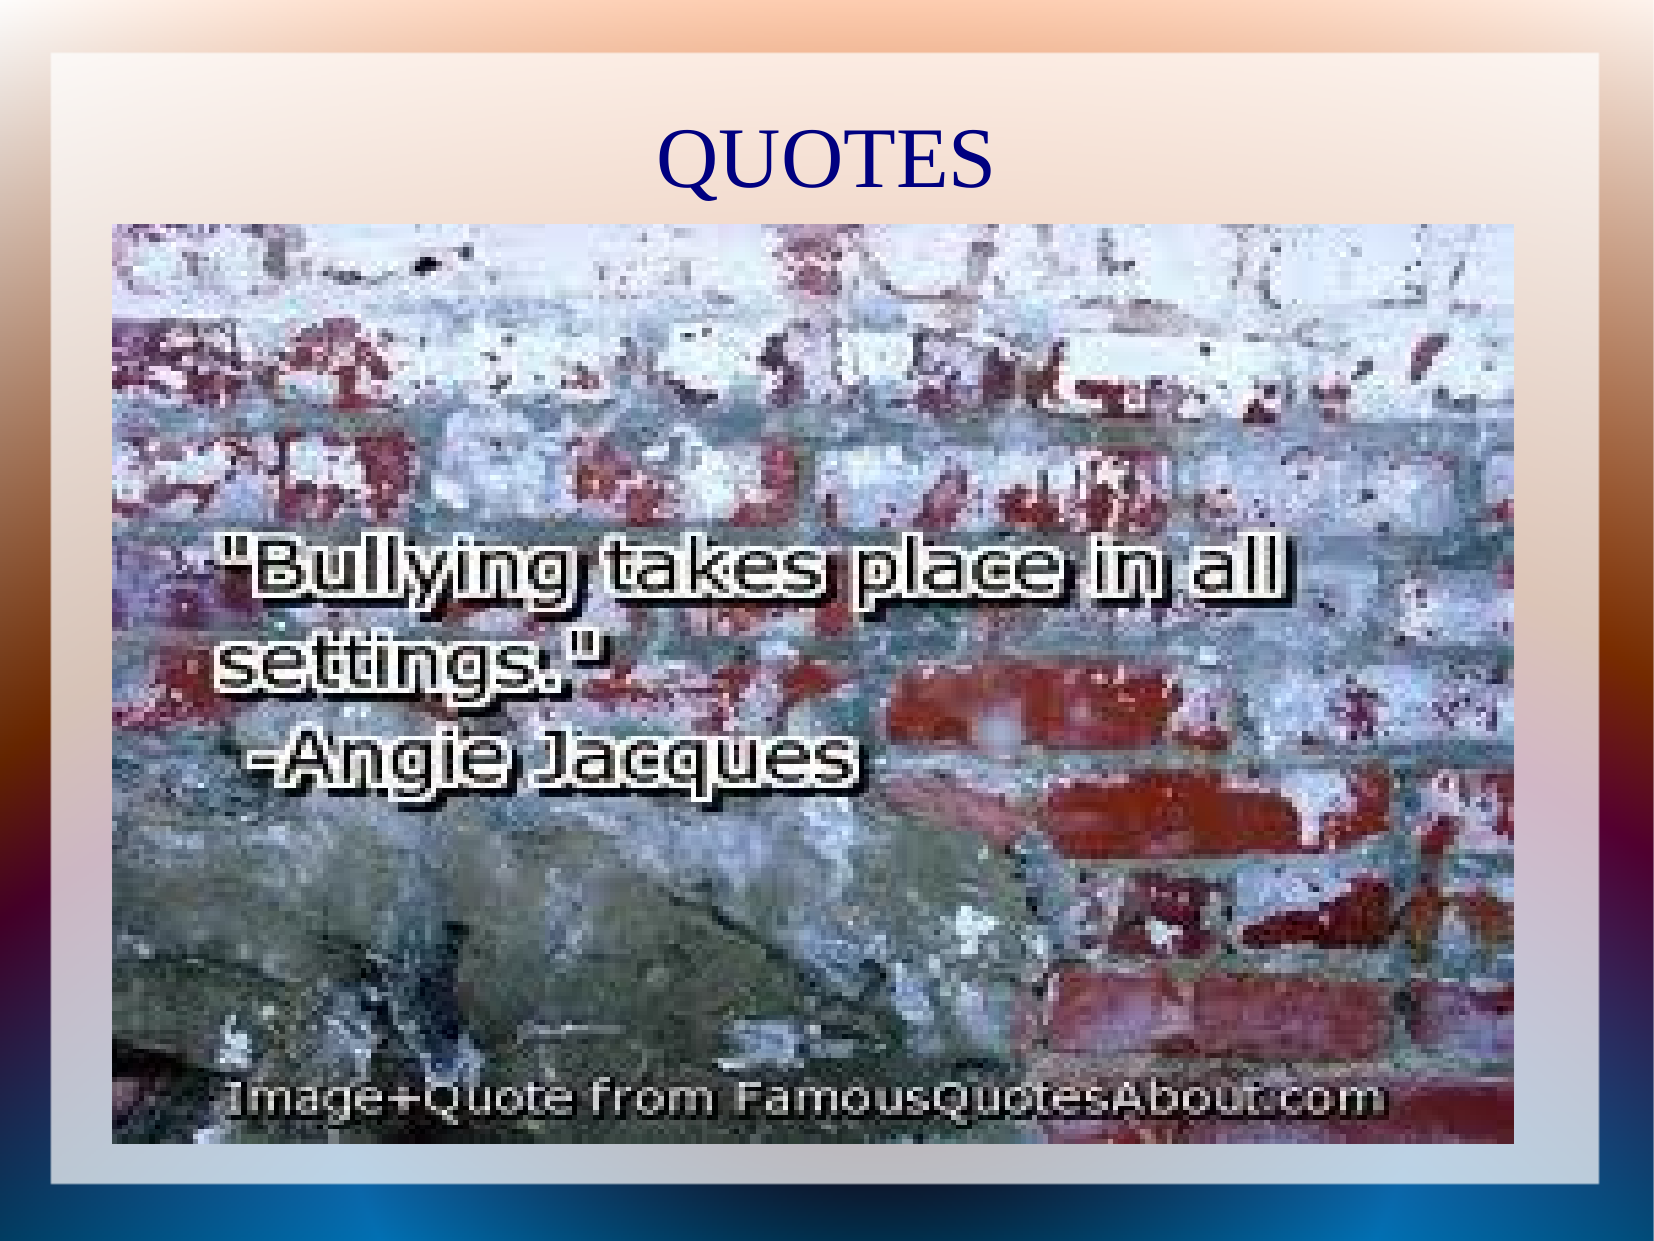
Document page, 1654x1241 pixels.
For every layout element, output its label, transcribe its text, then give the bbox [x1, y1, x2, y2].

title QUOTES [82, 55, 1571, 263]
picture [0, 0, 1654, 1241]
